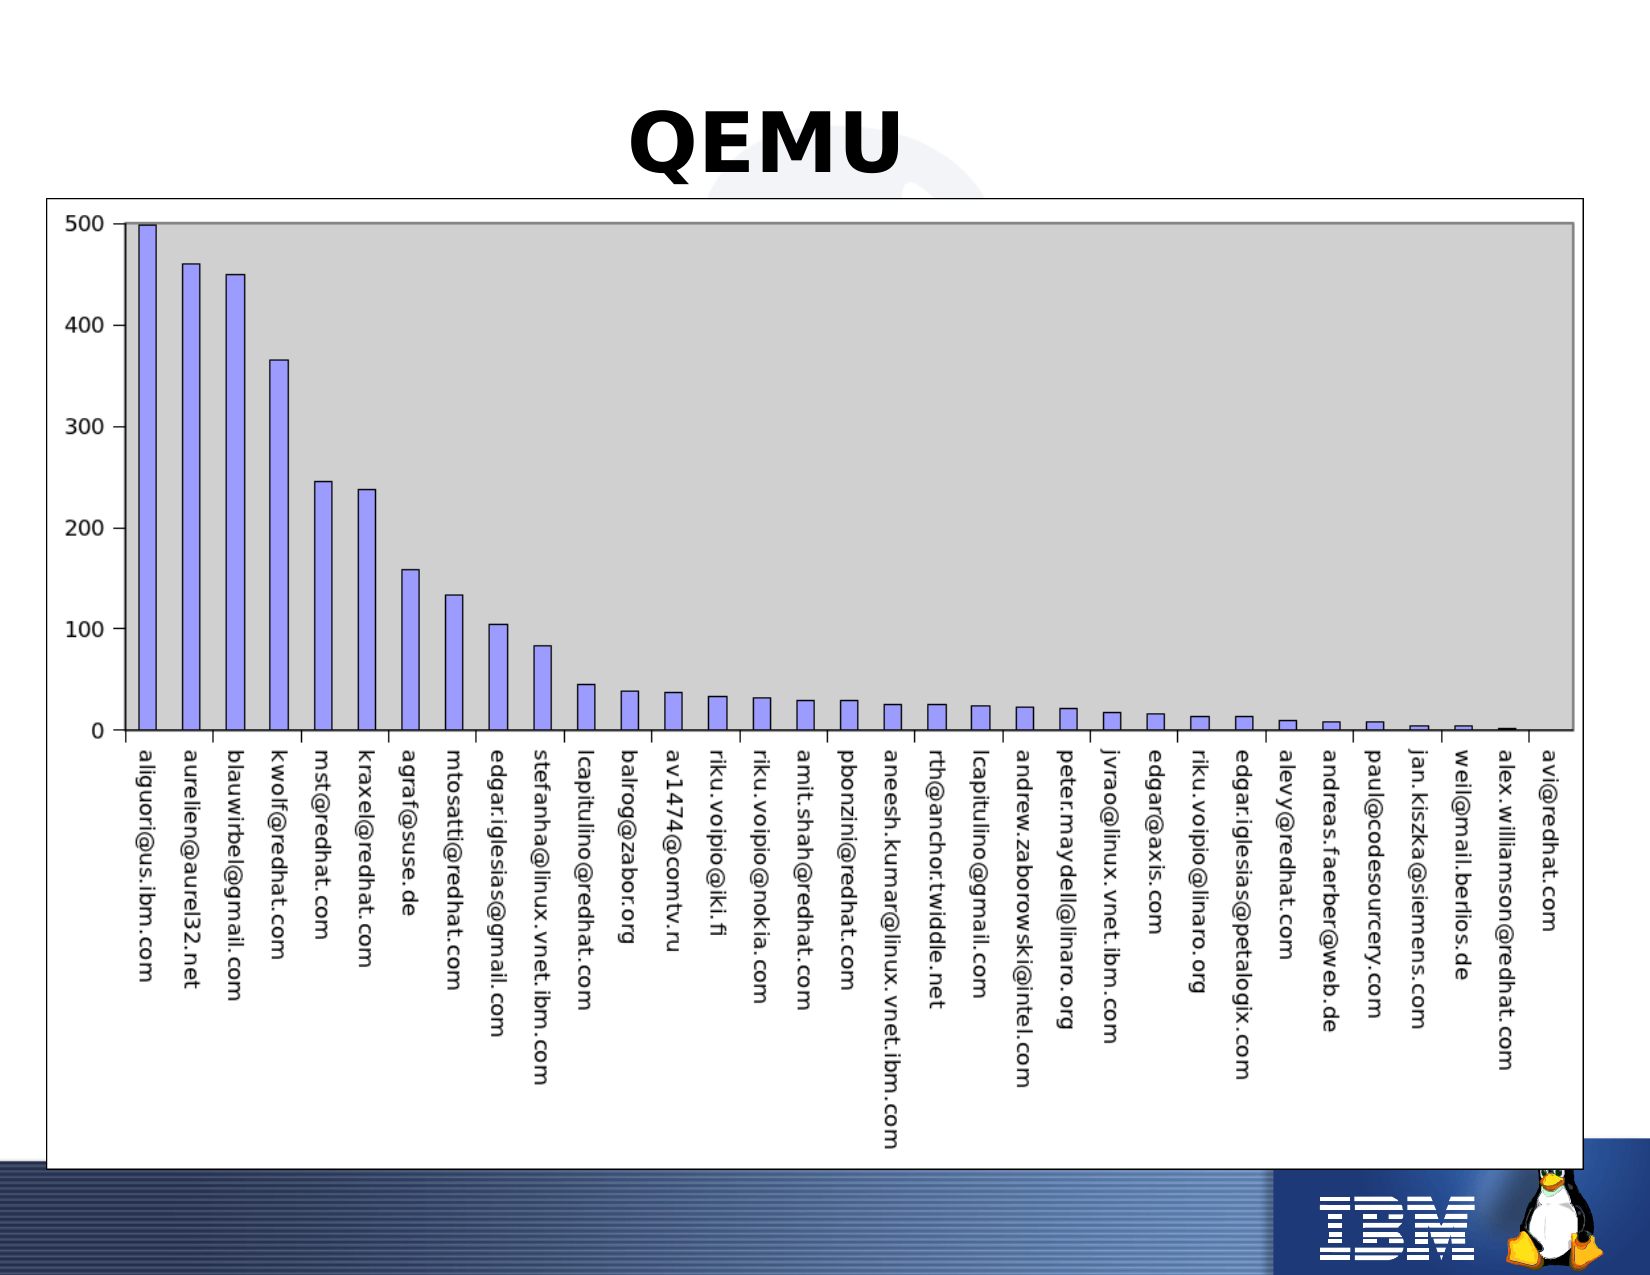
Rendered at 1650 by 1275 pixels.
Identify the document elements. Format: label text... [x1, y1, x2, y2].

title QEMU [76, 76, 1457, 198]
picture [46, 198, 1584, 1170]
